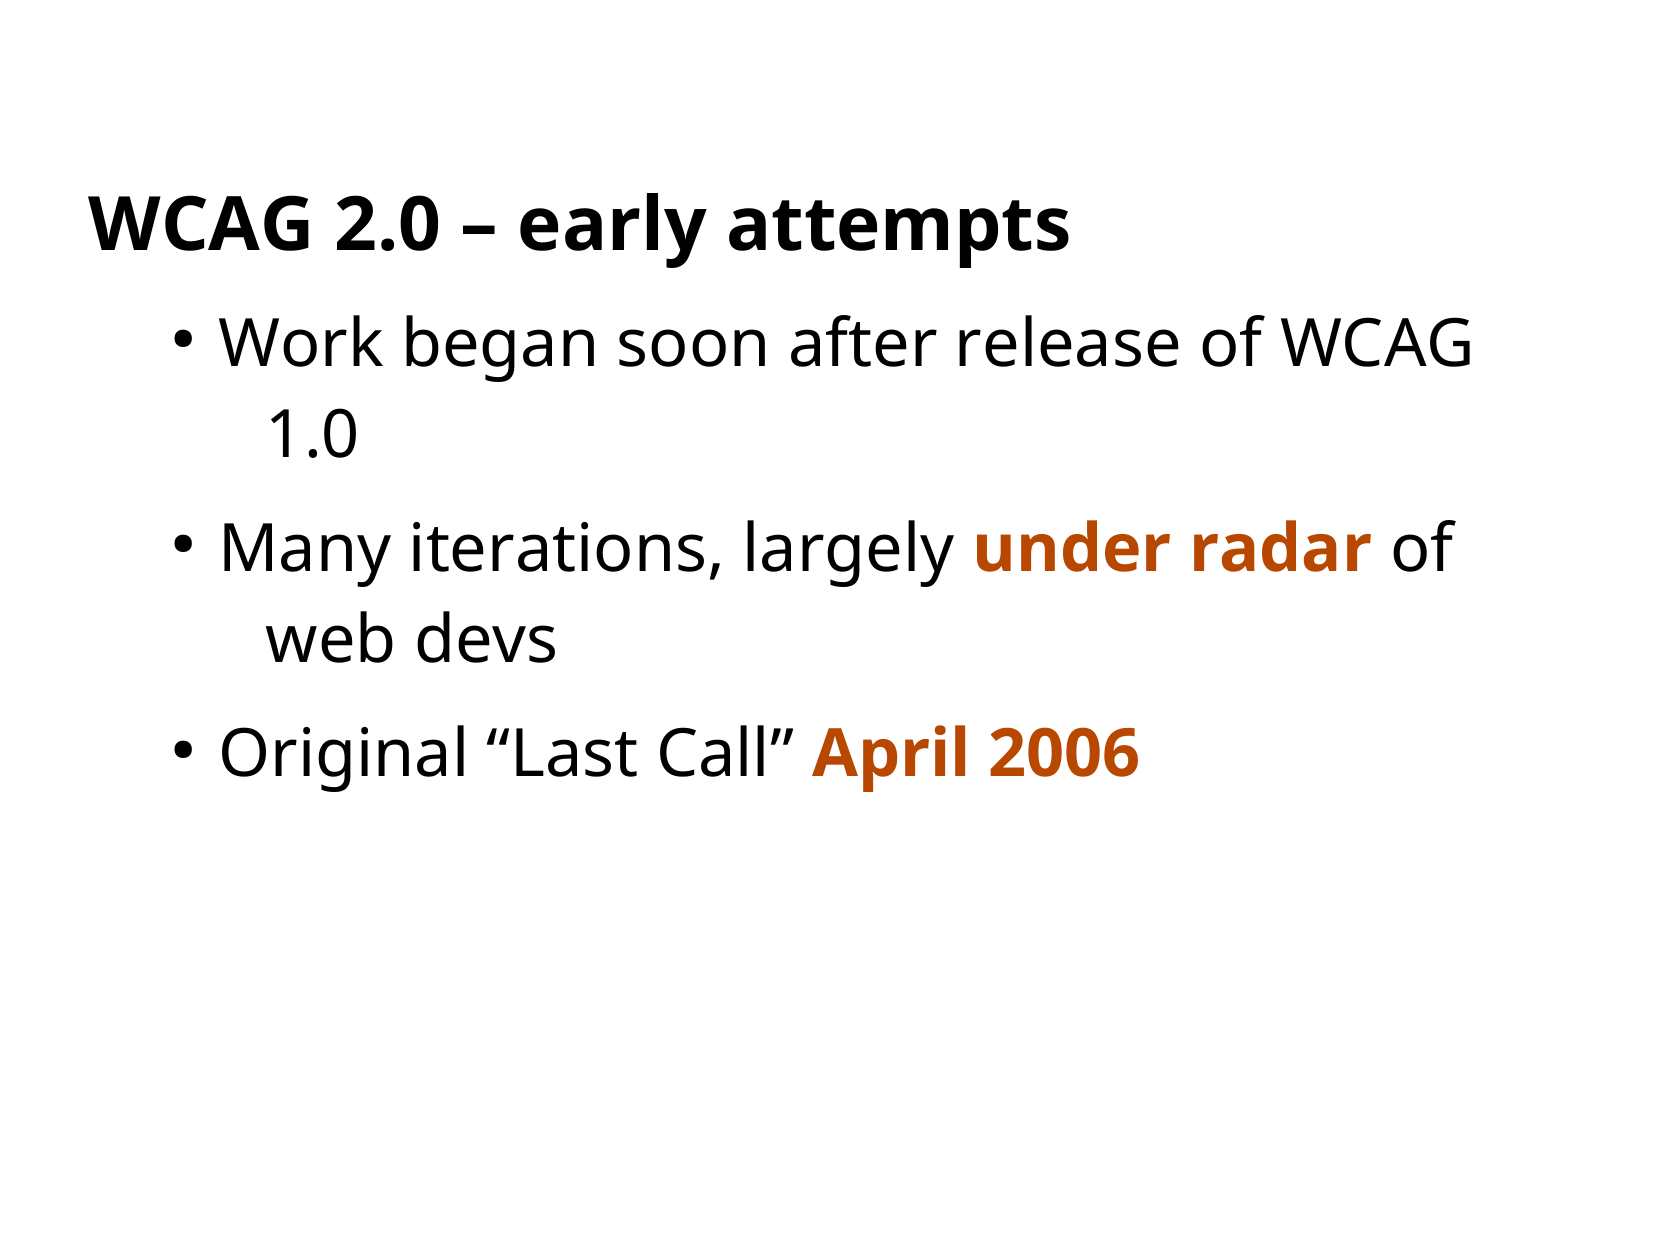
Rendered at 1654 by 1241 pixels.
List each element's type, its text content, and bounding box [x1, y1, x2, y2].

title WCAG 2.0 – early attempts [88, 176, 1565, 267]
list Work began soon after release of WCAG 1.0 Many iterations, largely under radar of web devs Original “Last Call” April 2006 [88, 295, 1565, 1152]
